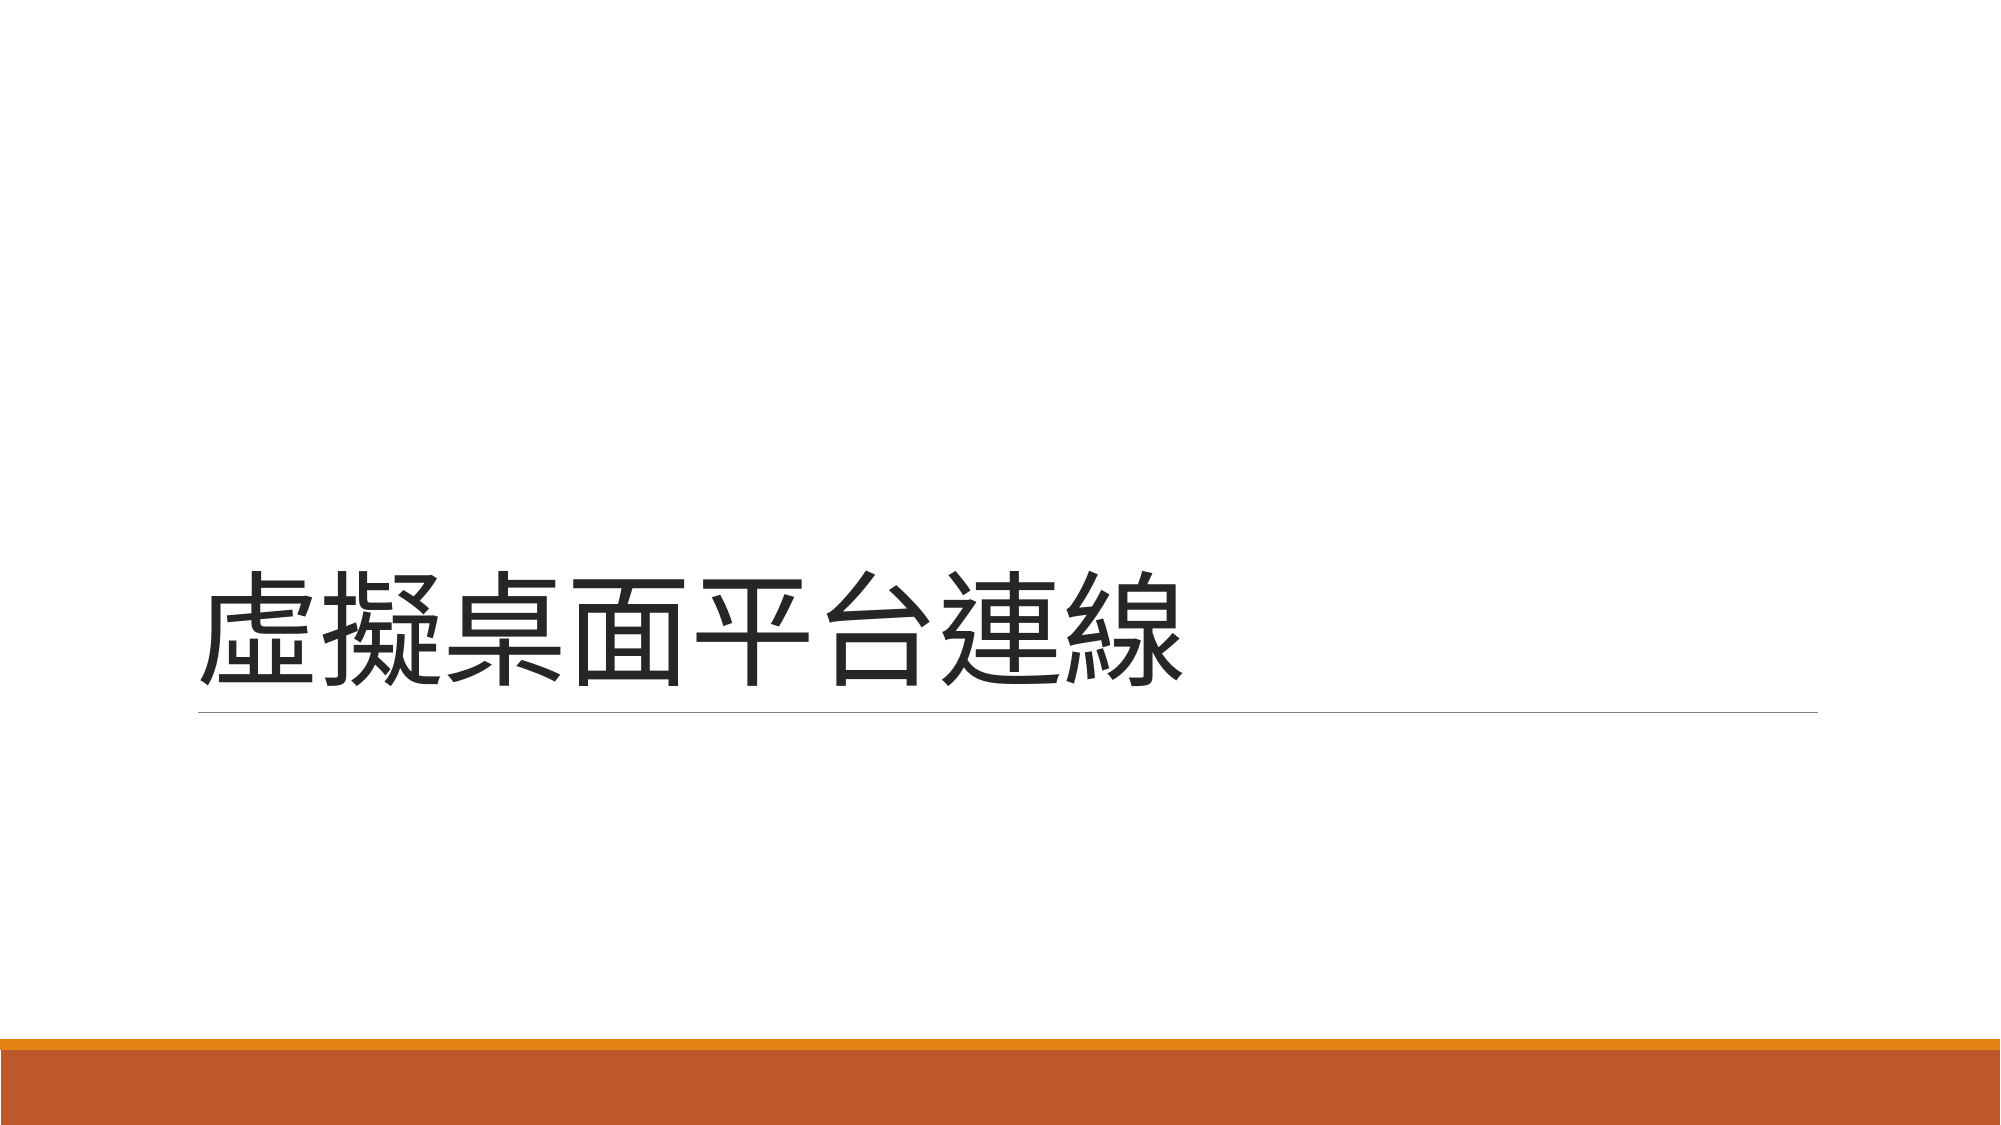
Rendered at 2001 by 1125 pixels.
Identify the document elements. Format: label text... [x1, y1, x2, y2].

title 虛擬桌面平台連線 [180, 124, 1831, 710]
